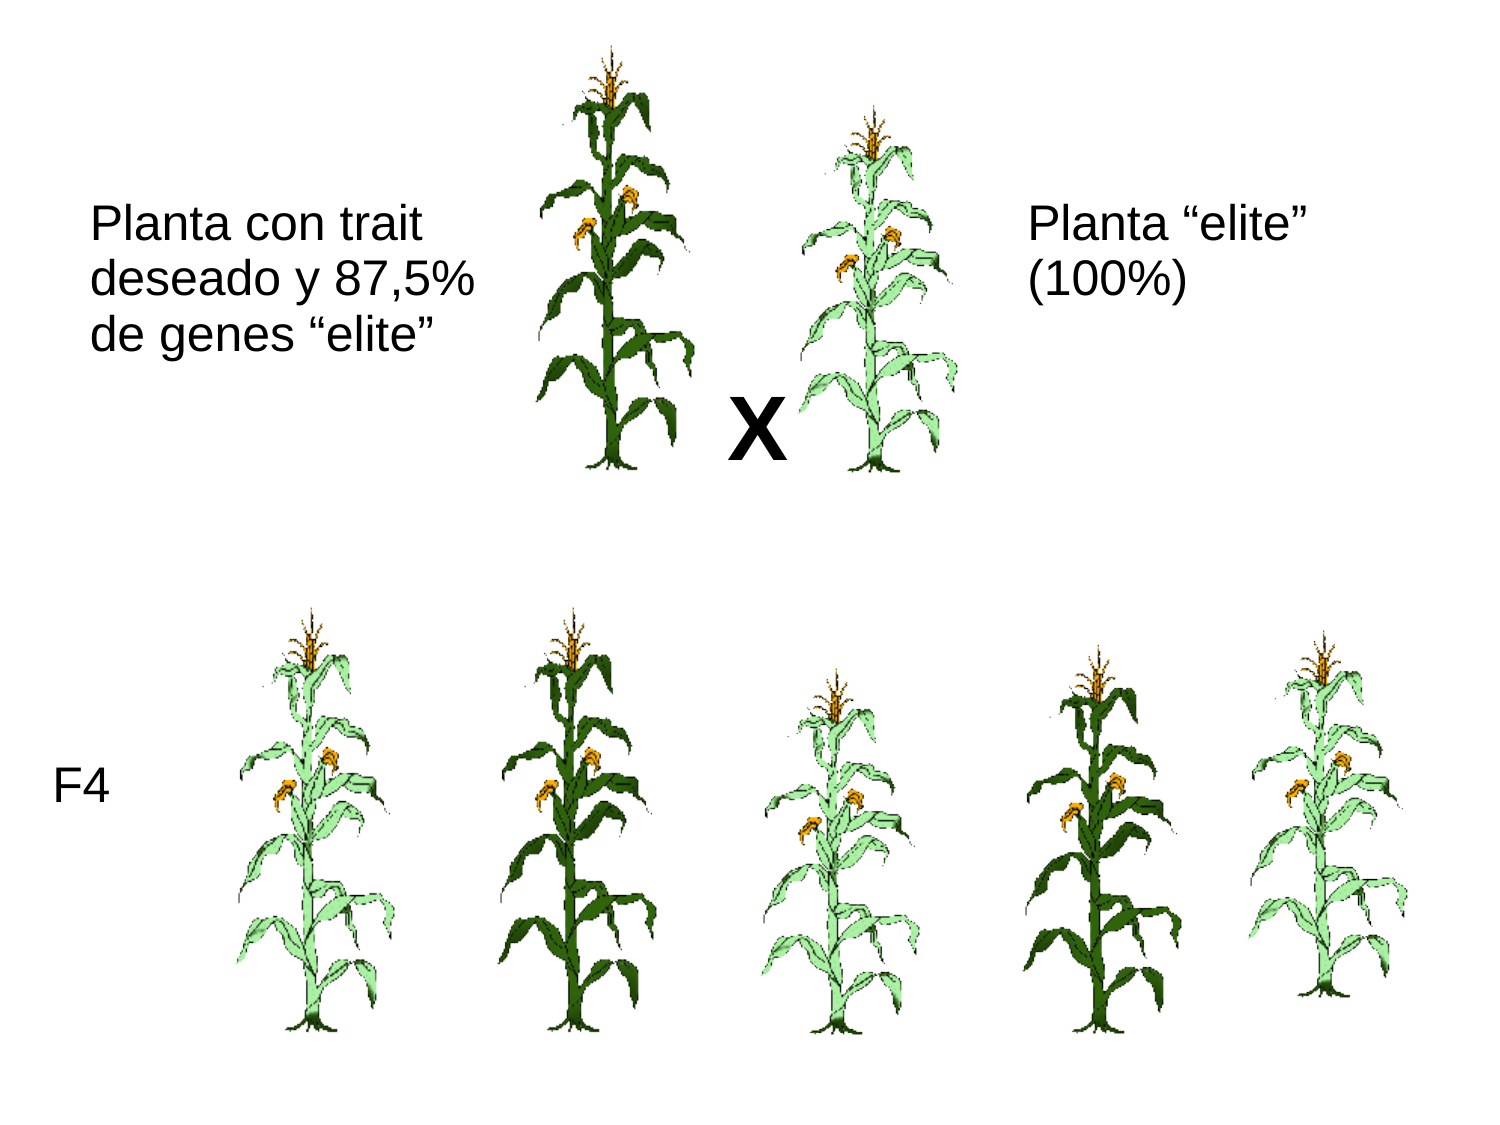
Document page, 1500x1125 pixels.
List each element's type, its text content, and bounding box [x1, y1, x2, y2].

text_box X [712, 370, 863, 488]
picture [525, 37, 713, 488]
picture [787, 98, 976, 488]
picture [1012, 637, 1200, 1051]
text_box Planta con trait deseado y 87,5% de genes “elite” [75, 187, 526, 370]
text_box Planta “elite” (100%) [1012, 187, 1426, 314]
picture [225, 599, 413, 1051]
picture [750, 661, 938, 1051]
text_box F4 [37, 750, 188, 821]
picture [1237, 623, 1426, 1013]
picture [487, 599, 675, 1051]
